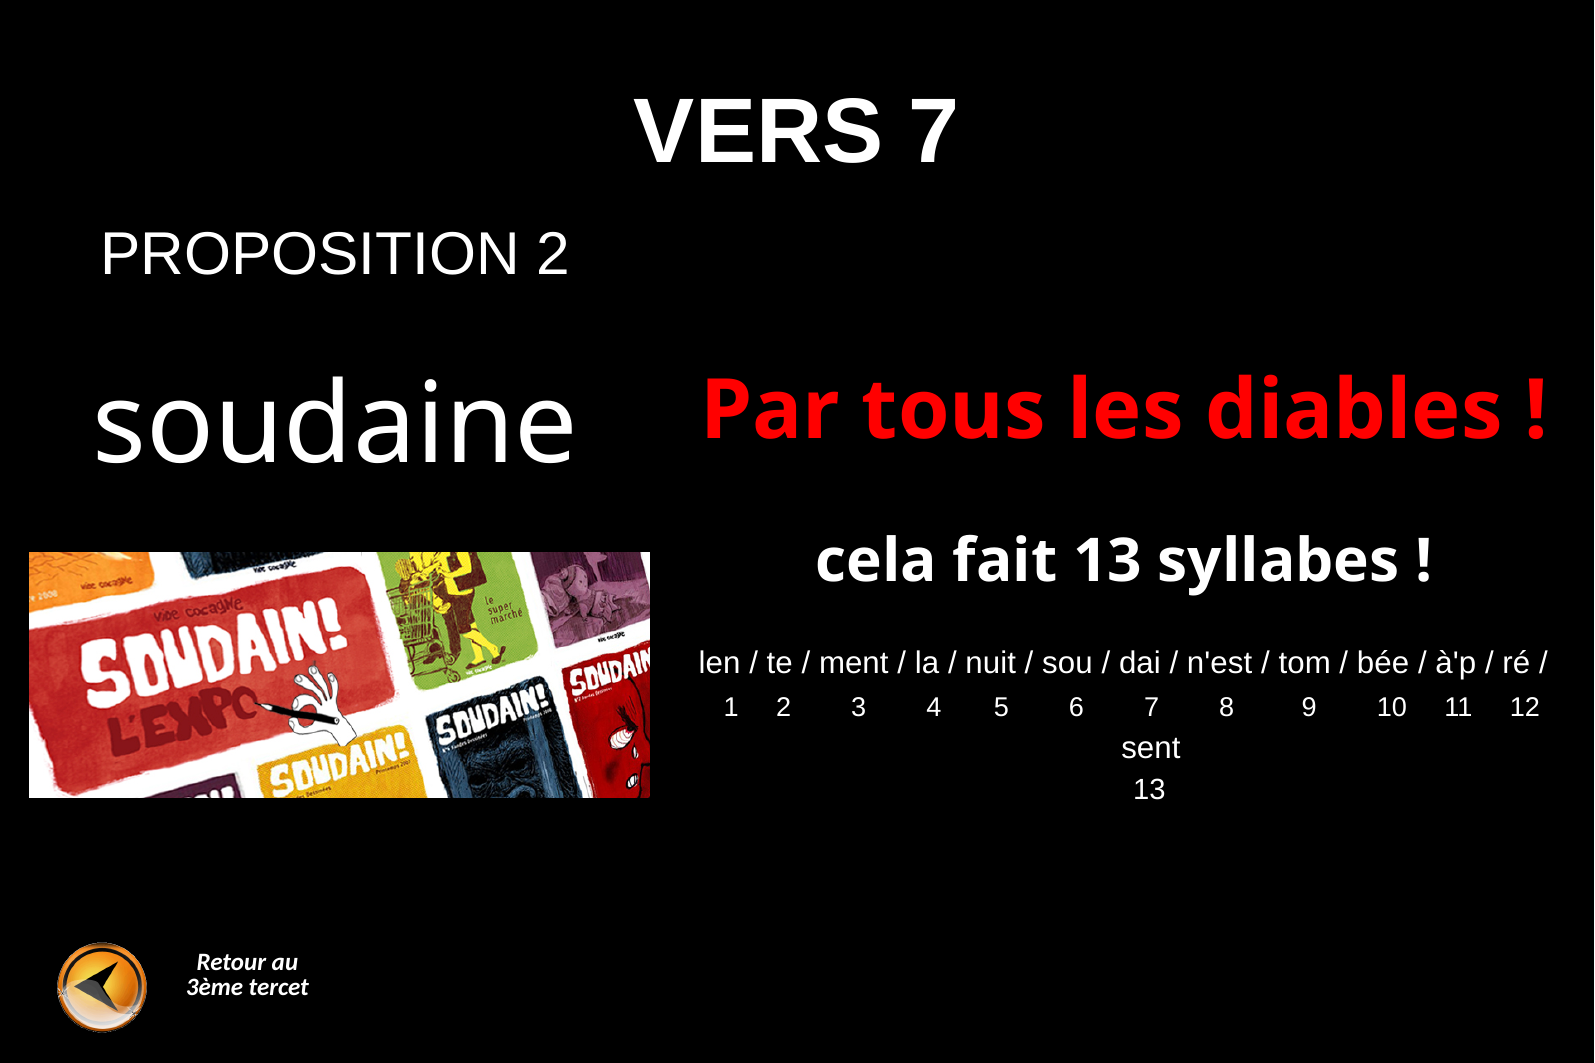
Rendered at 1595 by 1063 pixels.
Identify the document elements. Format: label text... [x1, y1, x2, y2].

picture [29, 552, 650, 798]
list PROPOSITION 2 soudaine [0, 129, 655, 832]
title VERS 7 [79, 42, 1515, 220]
picture [56, 941, 148, 1034]
text_box Retour au 3ème tercet [148, 944, 355, 1010]
list Par tous les diables ! cela fait 13 syllabes ! len / te / ment / la / nuit / sou / dai / n'est / tom / bée / à'p / ré / 1 2 3 4 5 6 7 8 9 10 11 12 sent 13 [683, 207, 1566, 997]
